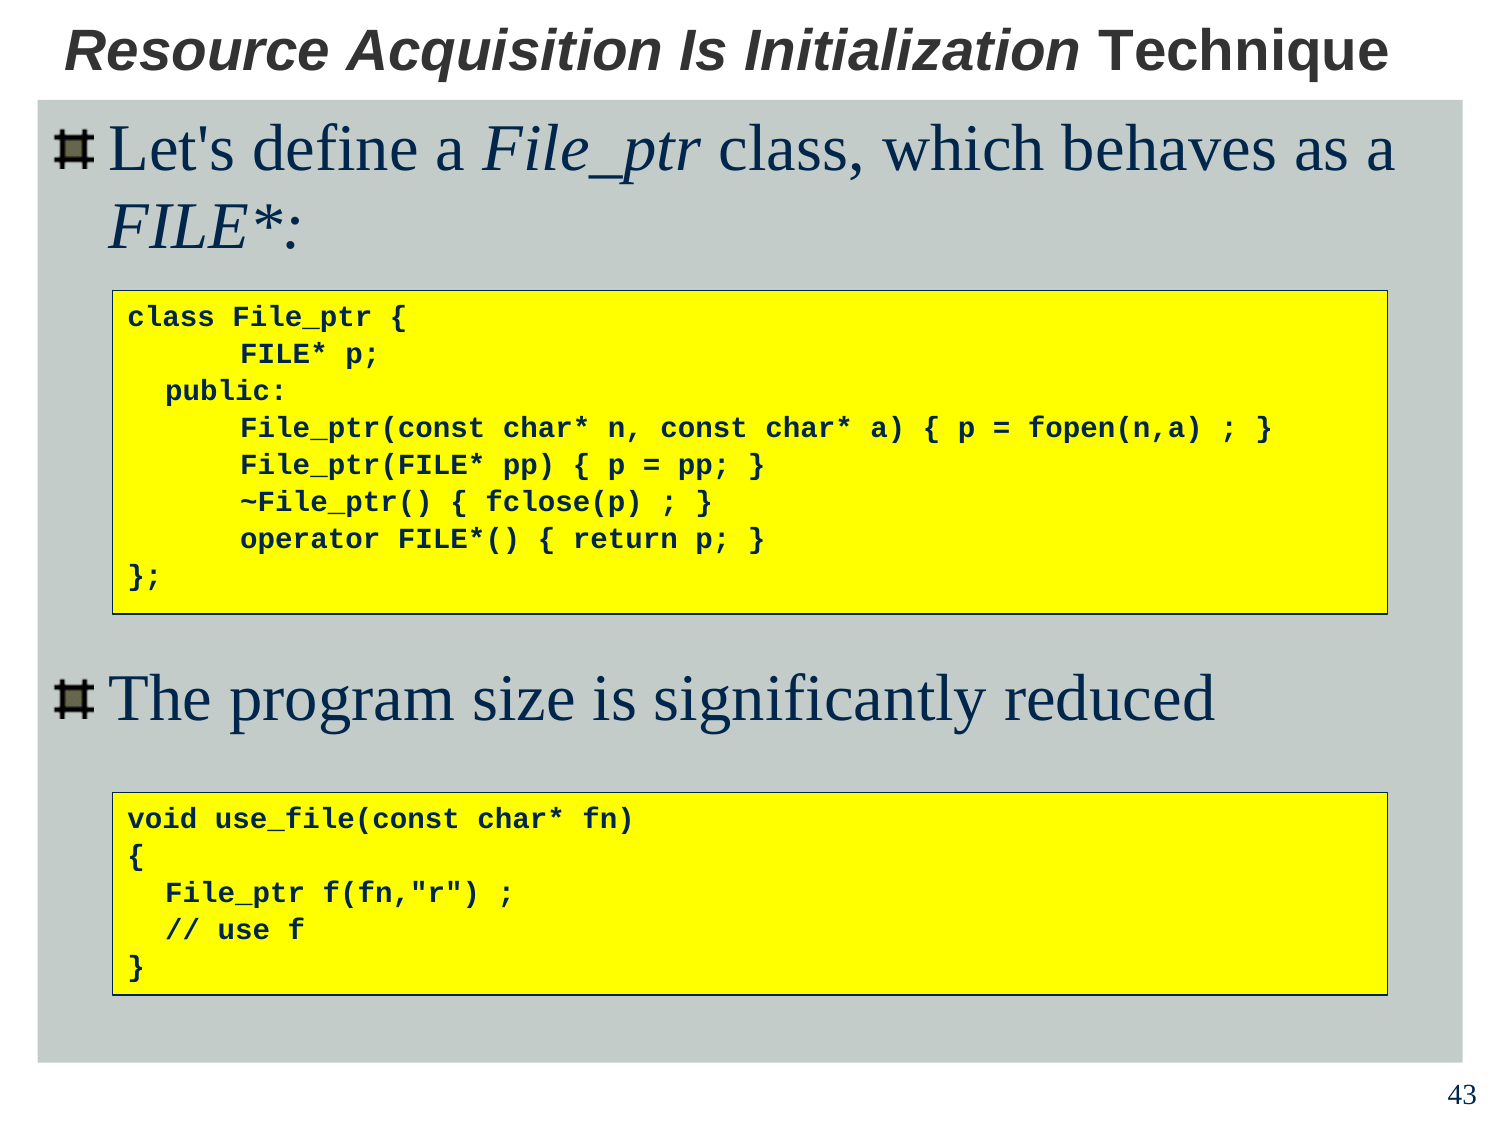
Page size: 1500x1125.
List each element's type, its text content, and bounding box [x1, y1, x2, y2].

title Resource Acquisition Is Initialization Technique [50, 0, 1450, 91]
text_box class File_ptr { FILE* p; public: File_ptr(const char* n, const char* a) { p = fopen(n,a) ; } File_ptr(FILE* pp) { p = pp; } ~File_ptr() { fclose(p) ; } operator FILE*() { return p; } }; [112, 290, 1388, 640]
list Let's define a File_ptr class, which behaves as a FILE*: The program size is significantly reduced [37, 99, 1463, 1063]
text_box void use_file(const char* fn) { File_ptr f(fn,"r") ; // use f } [112, 792, 1388, 1004]
